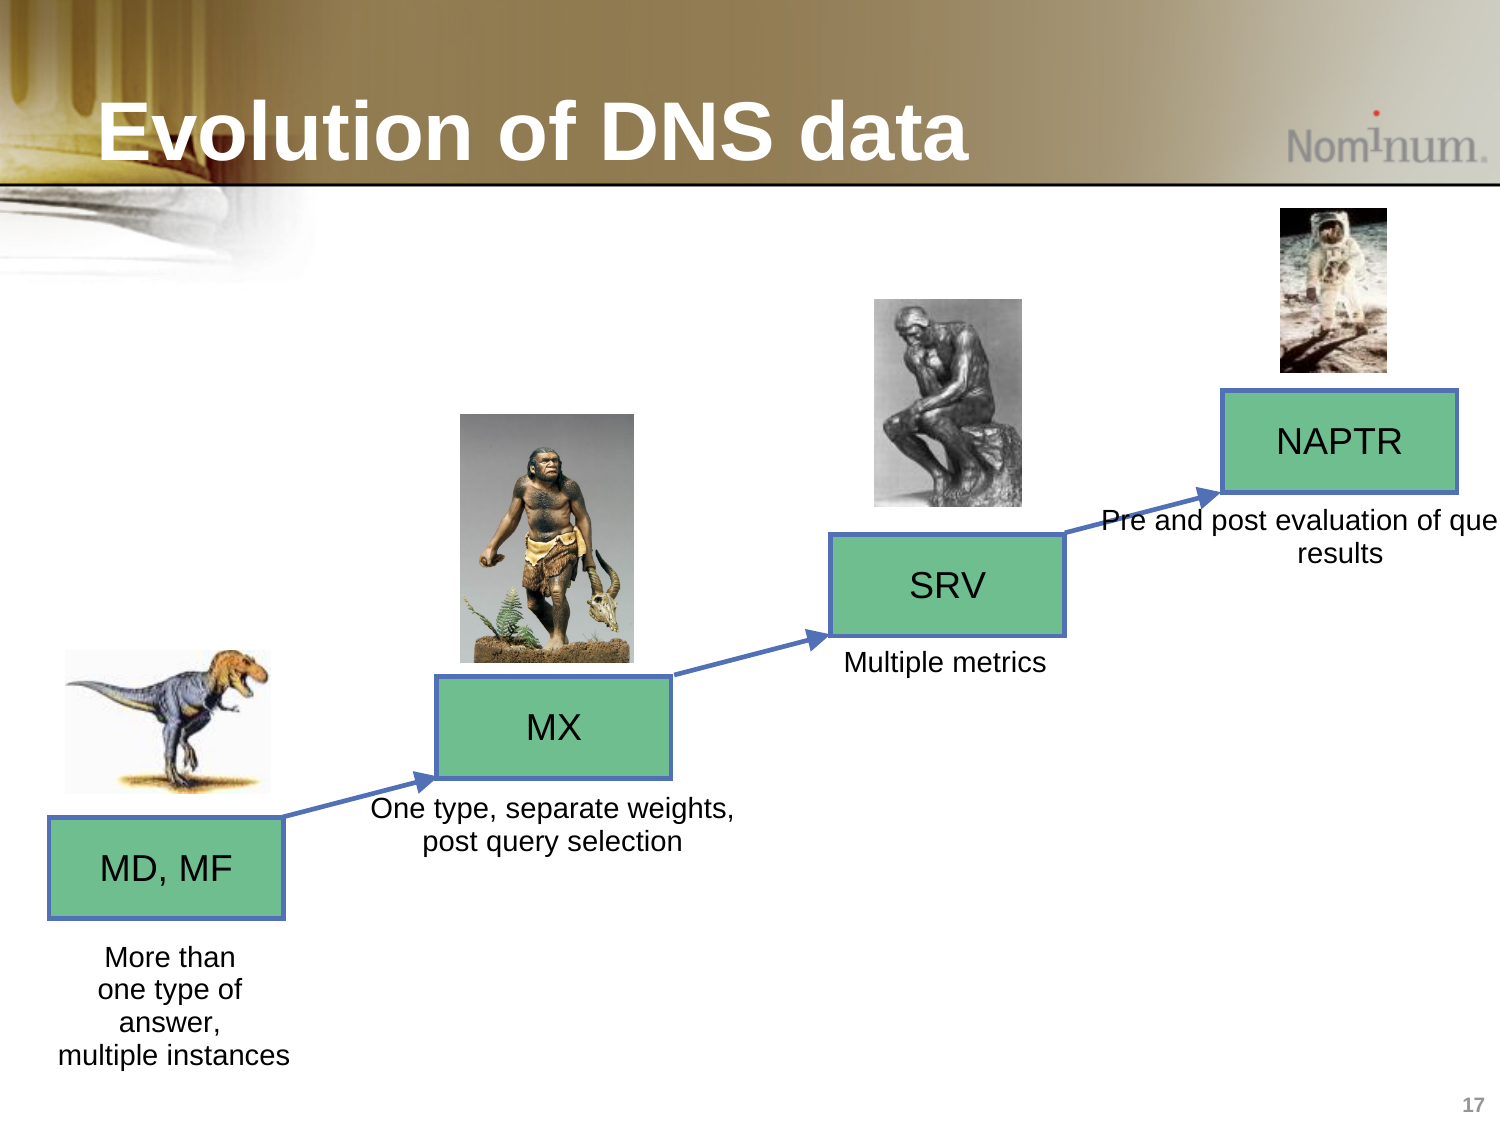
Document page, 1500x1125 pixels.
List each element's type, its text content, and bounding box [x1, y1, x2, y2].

text_box MX [436, 676, 672, 779]
text_box More than one type of answer, multiple instances [34, 933, 306, 1080]
text_box Pre and post evaluation of query and results [1086, 496, 1500, 578]
text_box MD, MF [49, 817, 284, 919]
title Evolution of DNS data [81, 23, 1210, 191]
text_box SRV [830, 534, 1065, 636]
text_box One type, separate weights, post query selection [355, 784, 751, 866]
text_box Multiple metrics [828, 638, 1062, 688]
text_box NAPTR [1222, 390, 1457, 493]
picture [0, 0, 1500, 1125]
